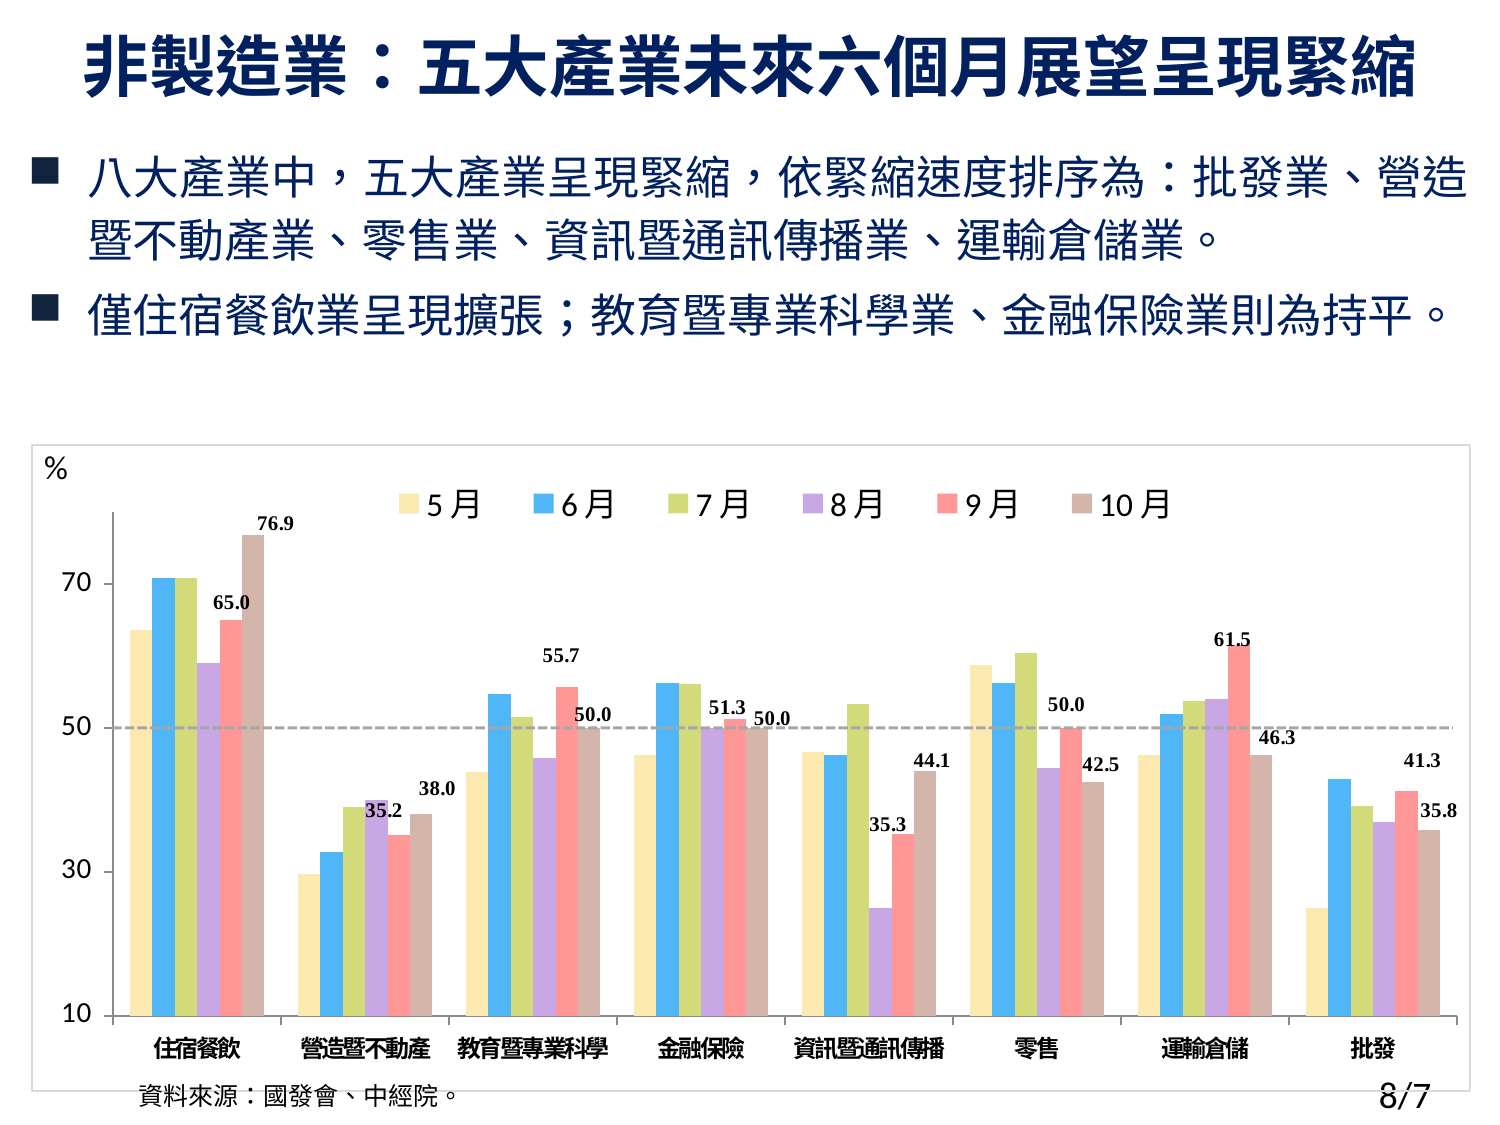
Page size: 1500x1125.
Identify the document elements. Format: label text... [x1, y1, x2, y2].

title 非製造業：五大產業未來六個月展望呈現緊縮 [0, 0, 1500, 126]
text_box 資料來源：國發會、中經院。 [123, 1077, 1500, 1118]
chart [31, 451, 1471, 1092]
text_box 八大產業中，五大產業呈現緊縮，依緊縮速度排序為：批發業、營造暨不動產業、零售業、資訊暨通訊傳播業、運輸倉儲業。 僅住宿餐飲業呈現擴張；教育暨專業科學業、金融保險業則為持平。 [0, 125, 1500, 457]
text_box % [29, 438, 124, 494]
